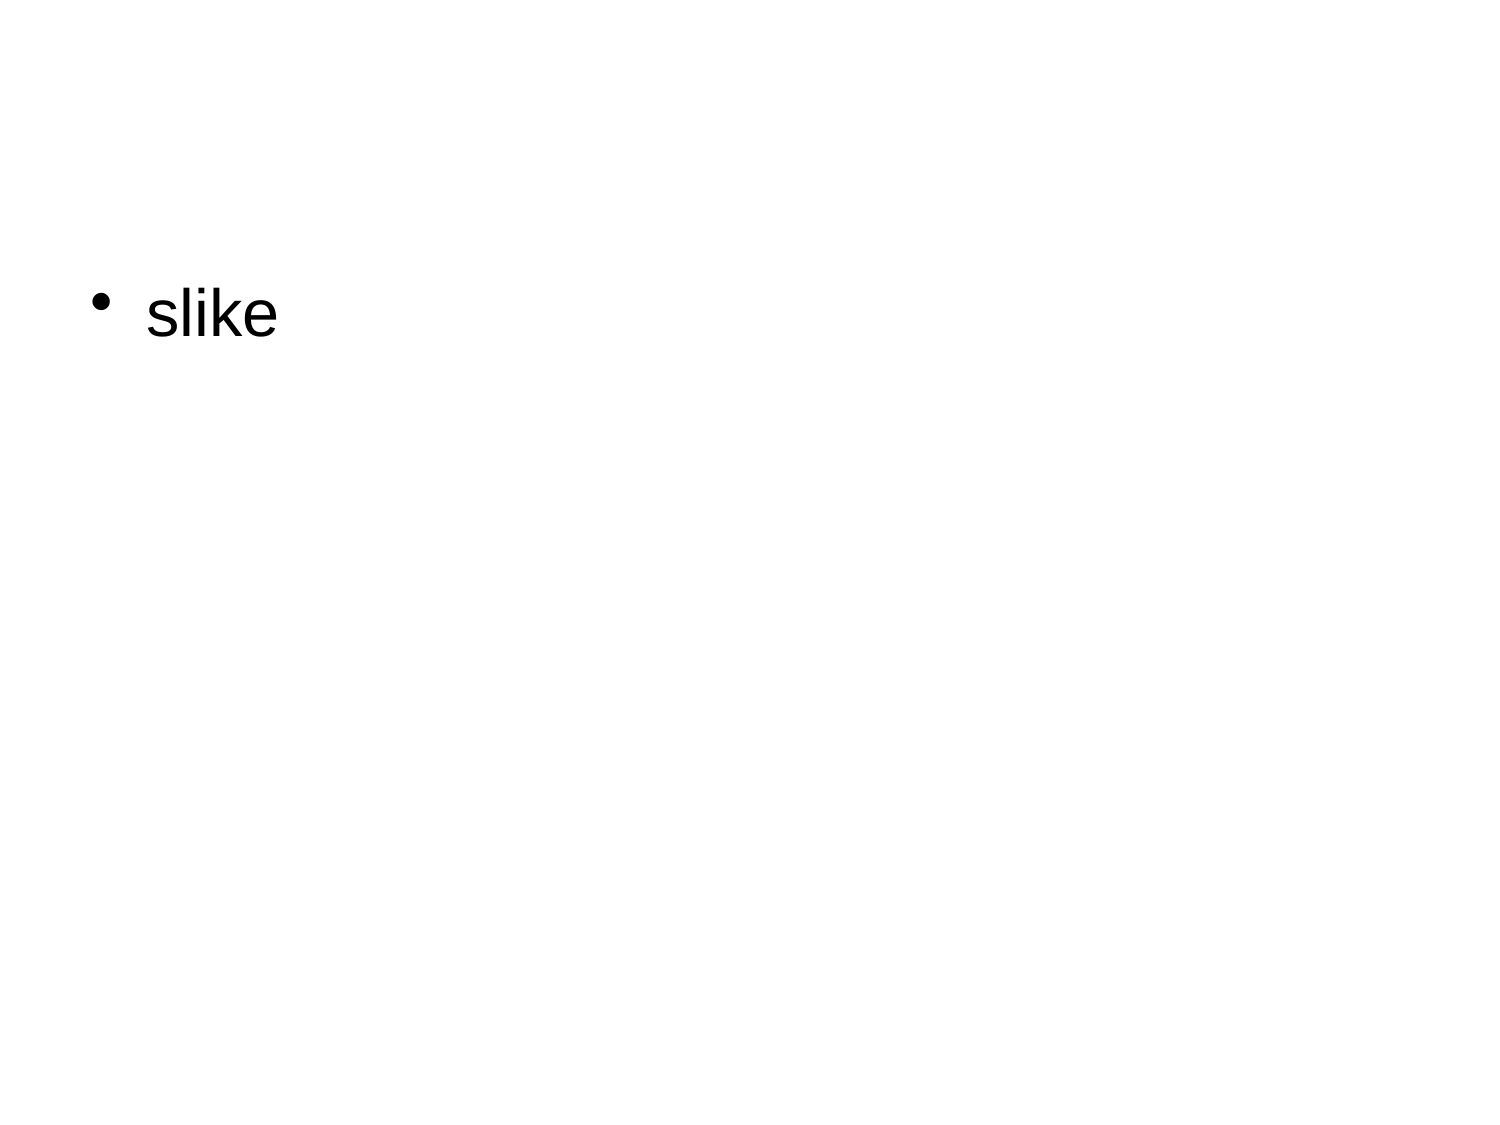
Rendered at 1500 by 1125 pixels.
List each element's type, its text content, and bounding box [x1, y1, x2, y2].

list slike [75, 262, 1425, 1005]
